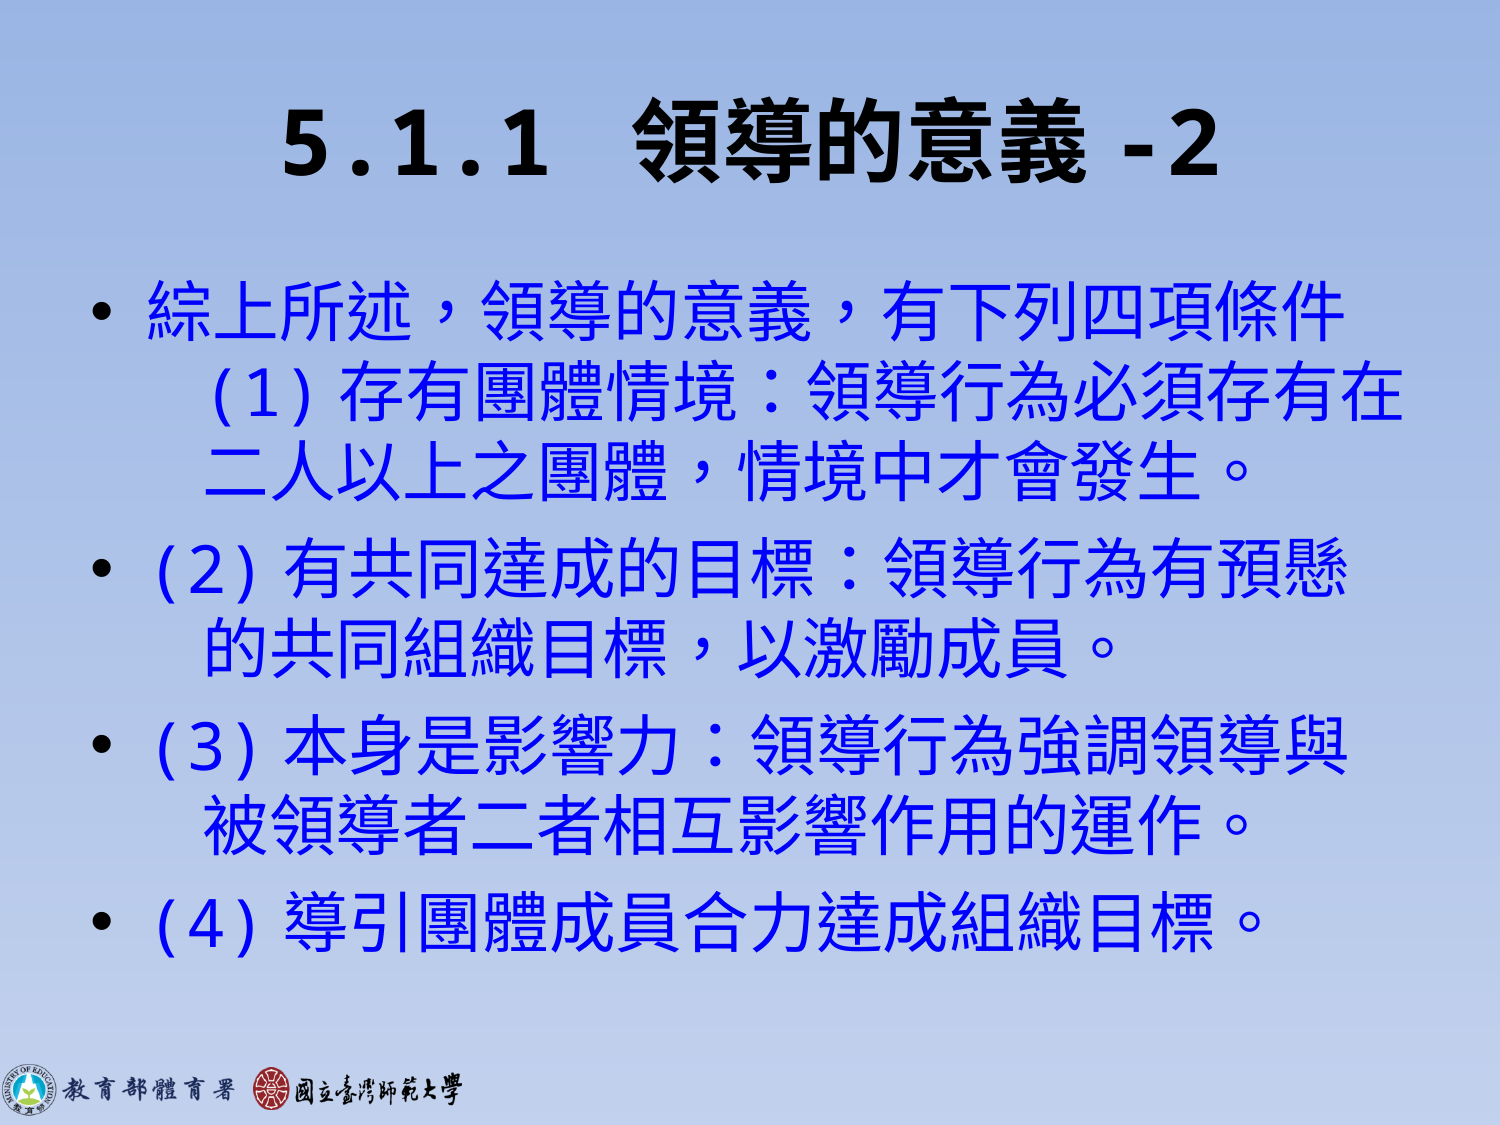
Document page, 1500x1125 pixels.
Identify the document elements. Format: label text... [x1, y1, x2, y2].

title 5.1.1 領導的意義-2 [75, 45, 1426, 233]
list 綜上所述，領導的意義，有下列四項條件(1)存有團體情境：領導行為必須存有在二人以上之團體，情境中才會發生。 (2)有共同達成的目標：領導行為有預懸的共同組織目標，以激勵成員。 (3)本身是影響力：領導行為強調領導與被領導者二者相互影響作用的運作。 (4)導引團體成員合力達成組織目標。 [75, 262, 1426, 1005]
